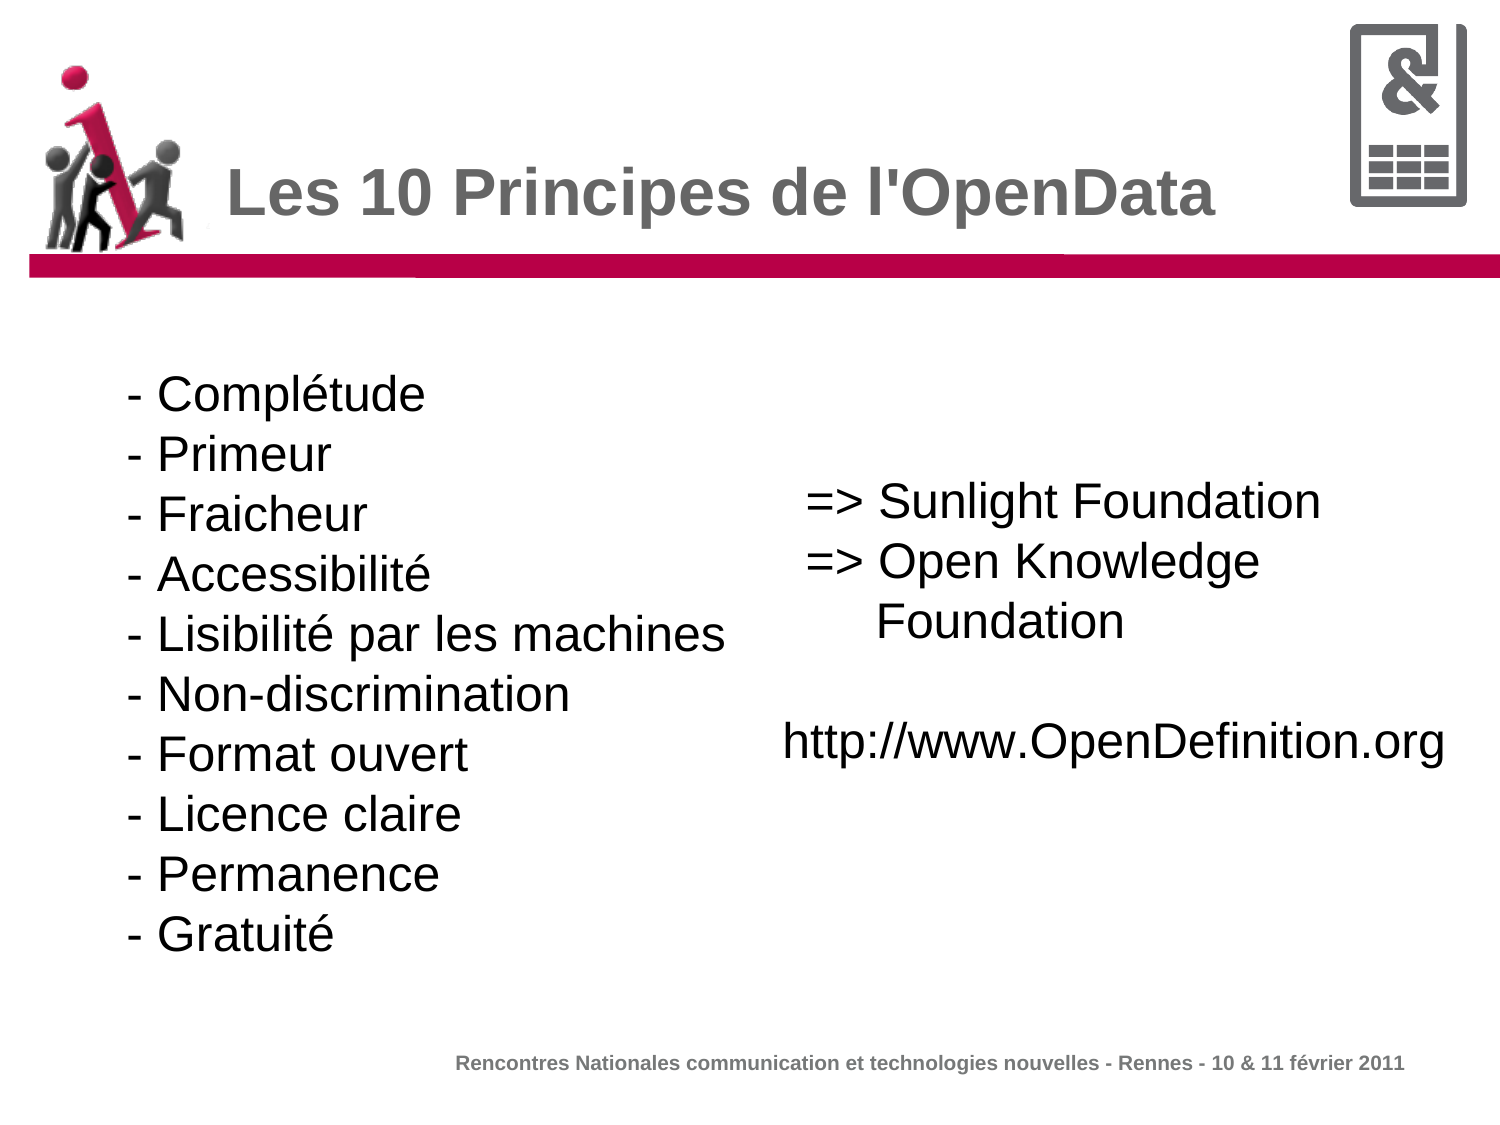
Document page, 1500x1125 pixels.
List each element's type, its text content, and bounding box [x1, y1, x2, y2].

text_box => Sunlight Foundation => Open Knowledge Foundation http://www.OpenDefinition.org [767, 460, 1477, 776]
text_box Les 10 Principes de l'OpenData [212, 148, 1281, 229]
picture [1350, 24, 1467, 207]
text_box - Complétude - Primeur - Fraicheur - Accessibilité - Lisibilité par les machines - Non-discrimination - Format ouvert - Licence claire - Permanence - Gratuité [88, 354, 768, 970]
picture [29, 60, 210, 254]
